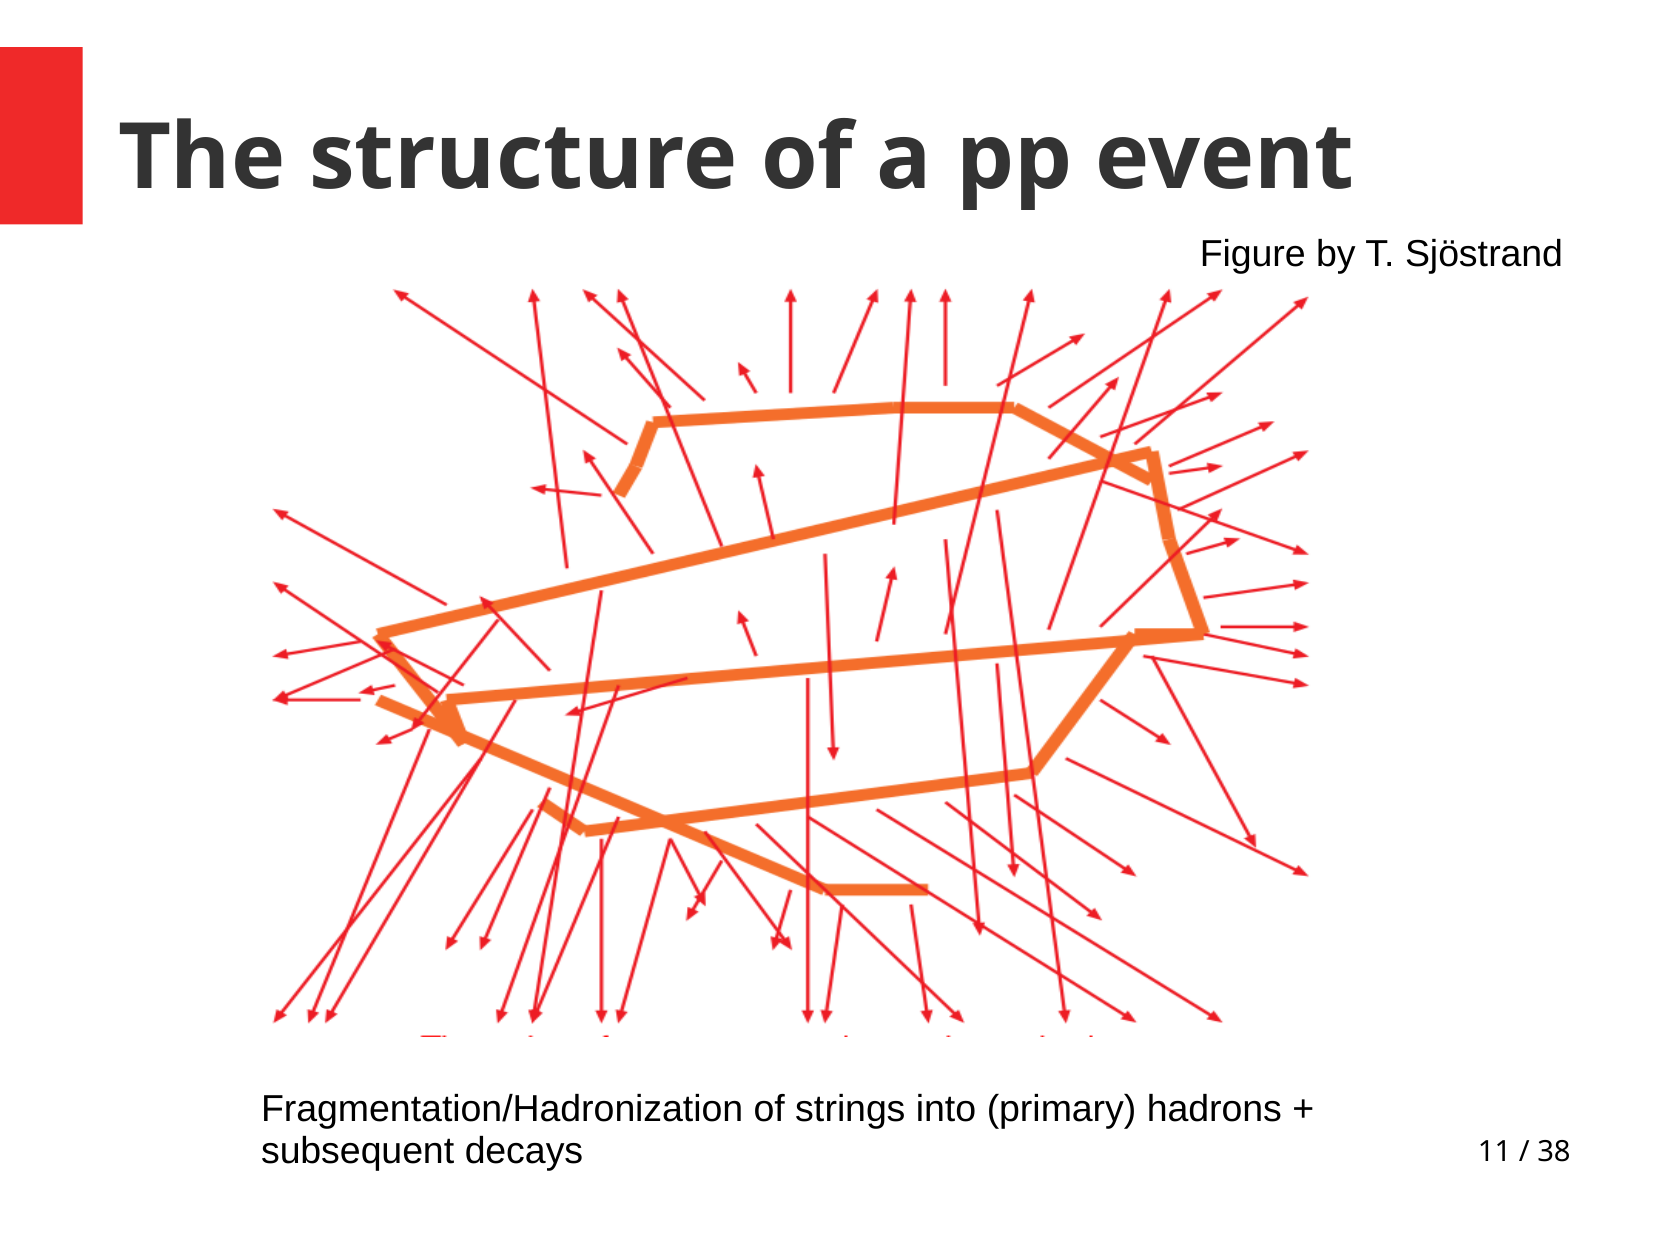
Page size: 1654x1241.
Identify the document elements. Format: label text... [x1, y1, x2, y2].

text_box Fragmentation/Hadronization of strings into (primary) hadrons + subsequent decays [246, 1080, 1372, 1179]
title The structure of a pp event [118, 49, 1571, 257]
text_box Figure by T. Sjöstrand [1185, 225, 1591, 282]
picture [194, 285, 1486, 1037]
